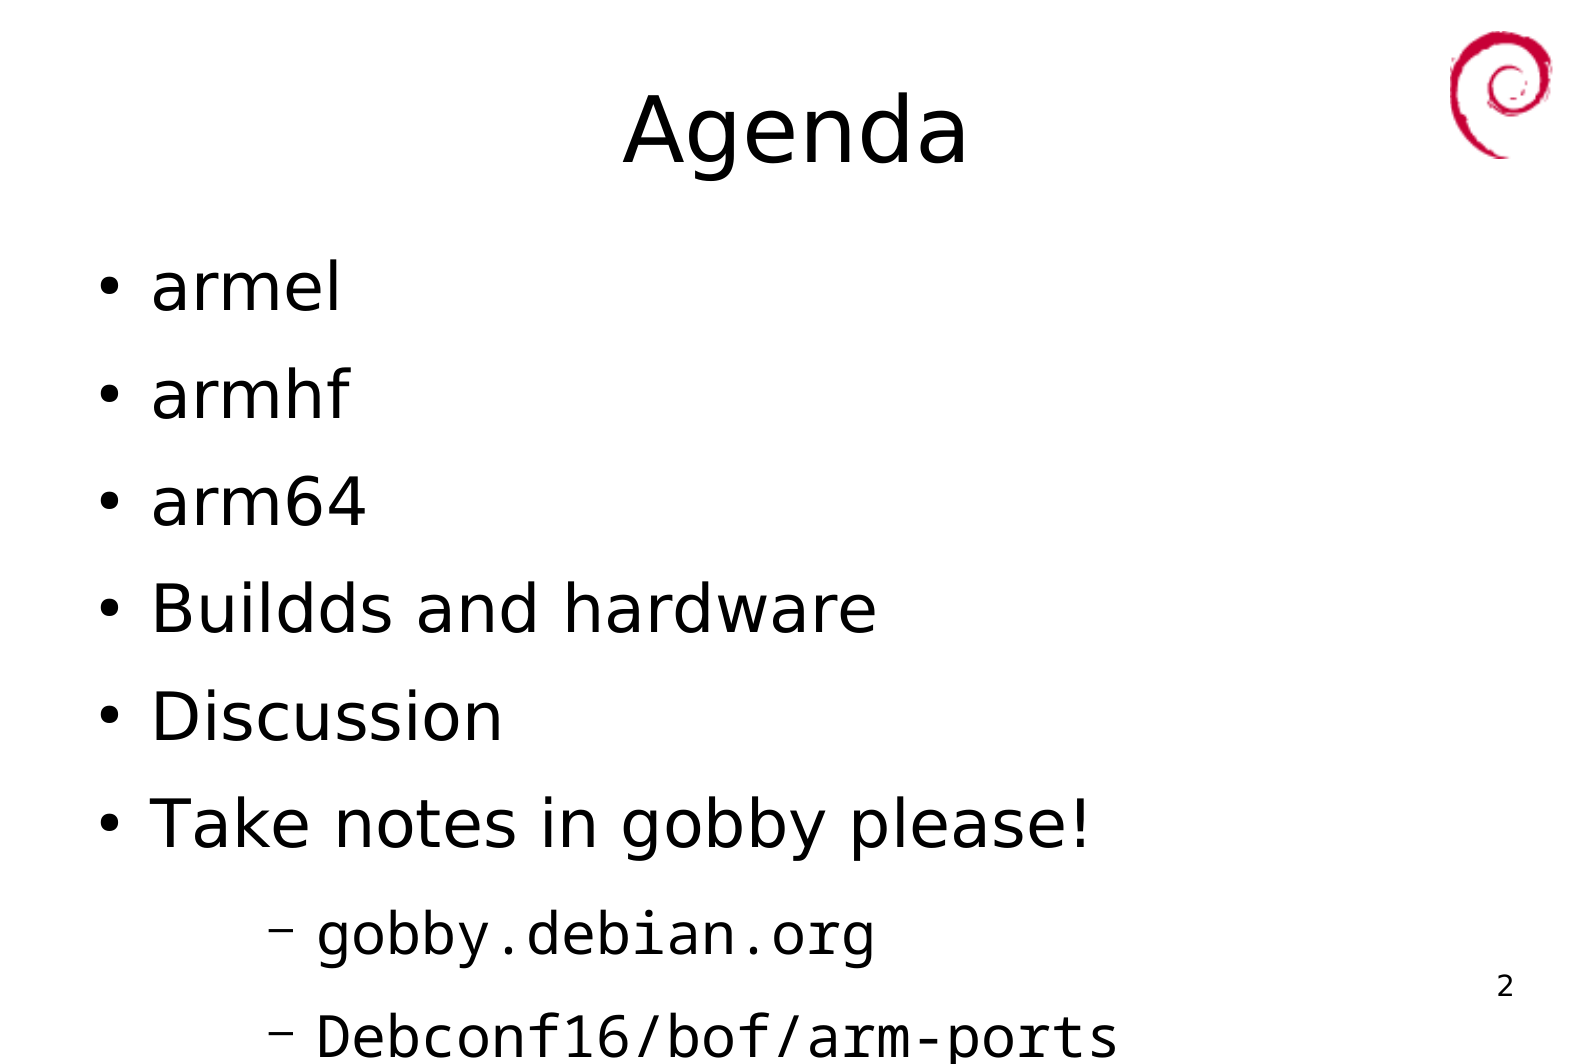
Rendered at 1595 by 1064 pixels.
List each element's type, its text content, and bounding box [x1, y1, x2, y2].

picture [1450, 31, 1555, 159]
title Agenda [79, 49, 1515, 213]
list armel armhf arm64 Buildds and hardware Discussion Take notes in gobby please! gobby.debian.org Debconf16/bof/arm-ports [79, 248, 1515, 1052]
